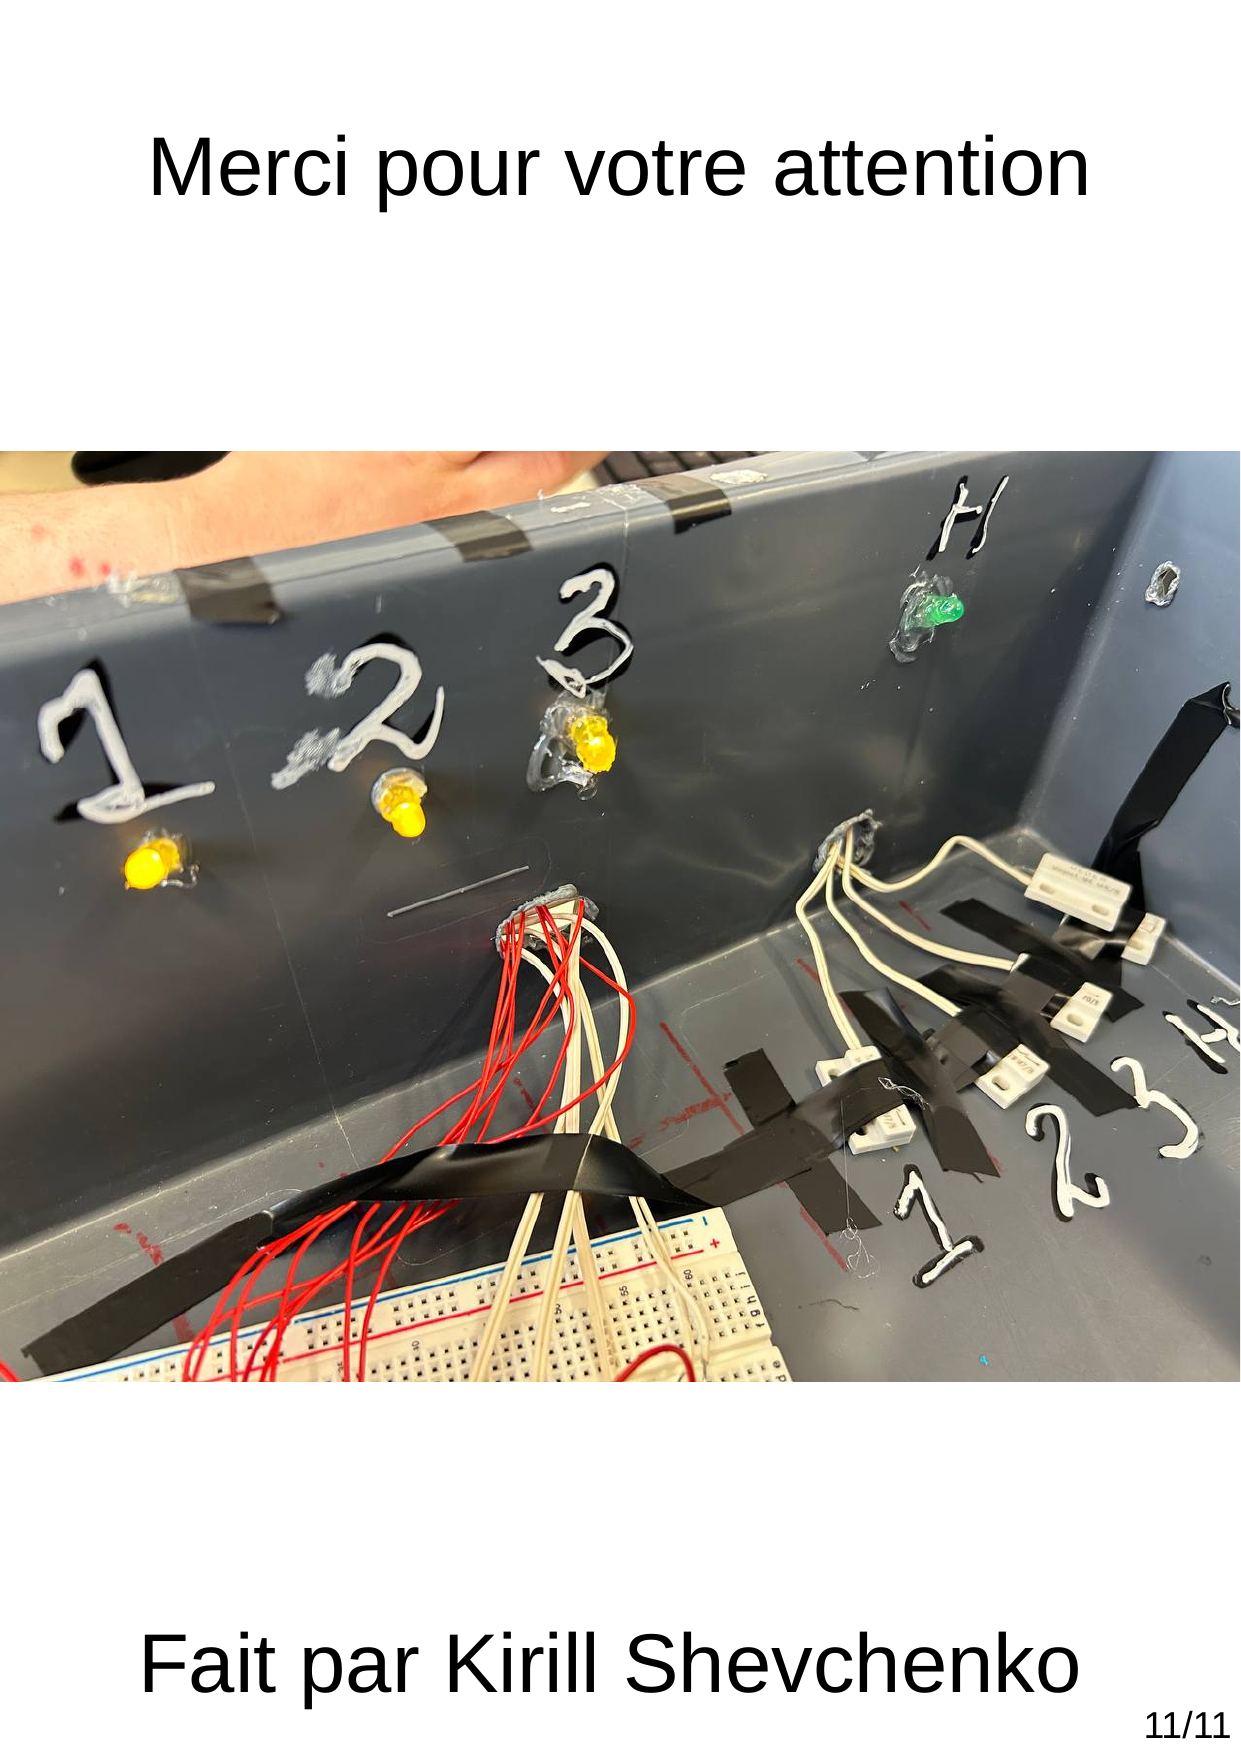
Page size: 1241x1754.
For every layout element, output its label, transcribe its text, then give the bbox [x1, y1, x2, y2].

list Fait par Kirill Shevchenko [67, 1617, 1184, 1741]
title Merci pour votre attention [62, 20, 1179, 314]
text_box 11/11 [1128, 1697, 1241, 1754]
picture [0, 451, 1241, 1382]
